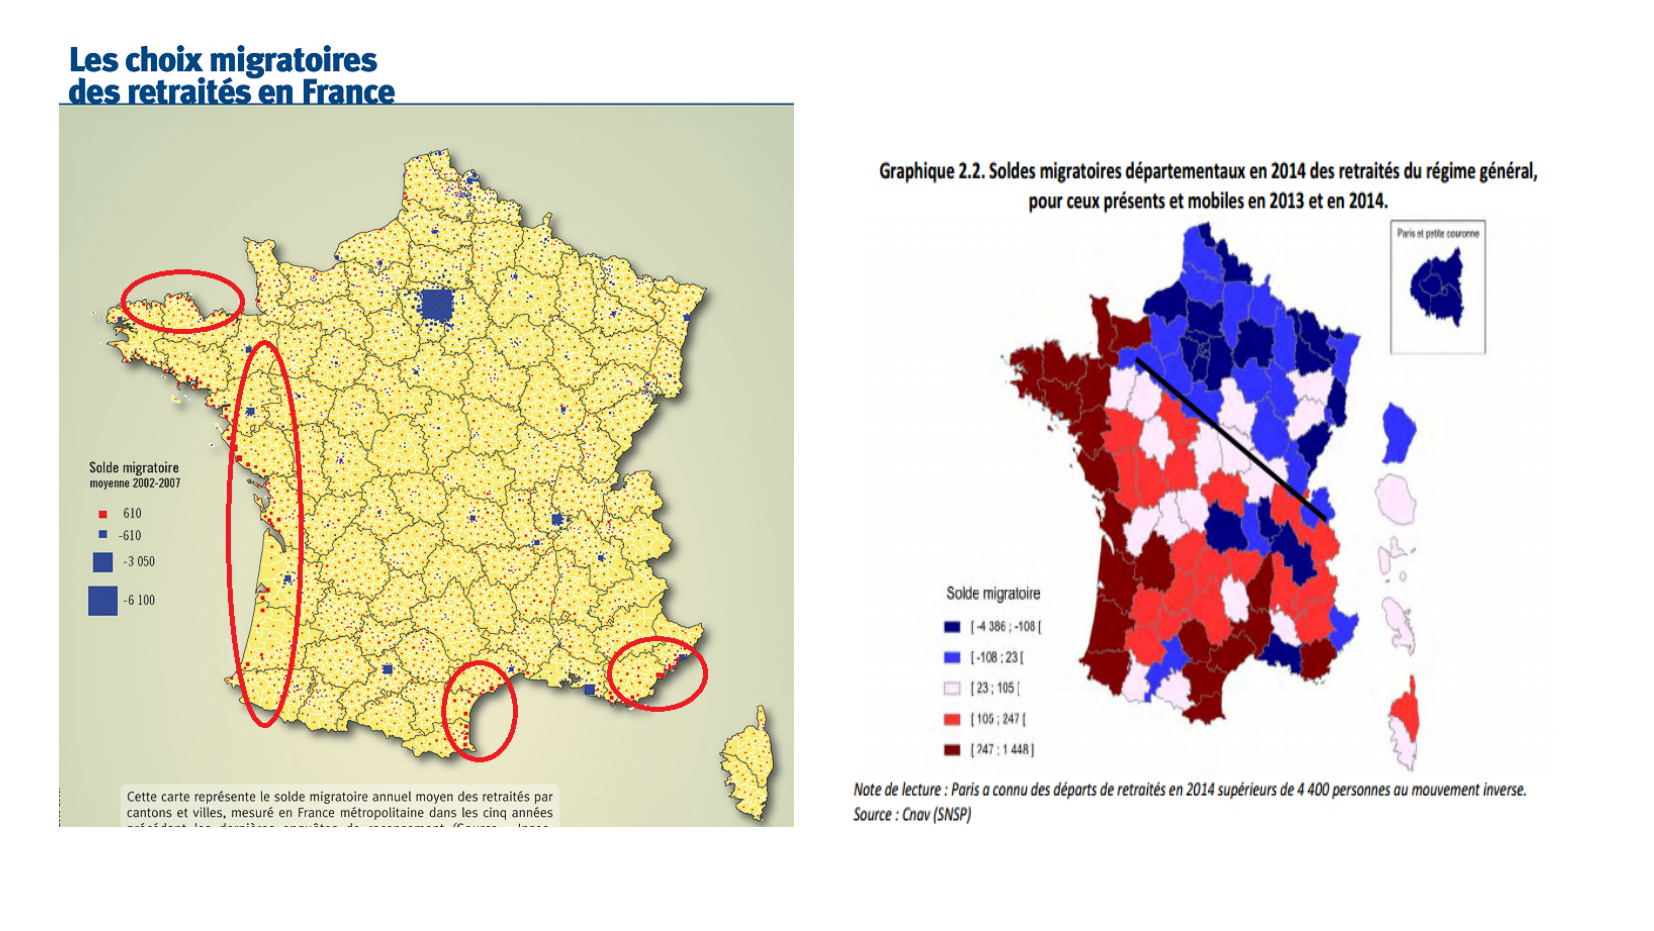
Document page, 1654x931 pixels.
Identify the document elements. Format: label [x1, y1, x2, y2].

picture [797, 147, 1625, 839]
picture [59, 44, 794, 827]
